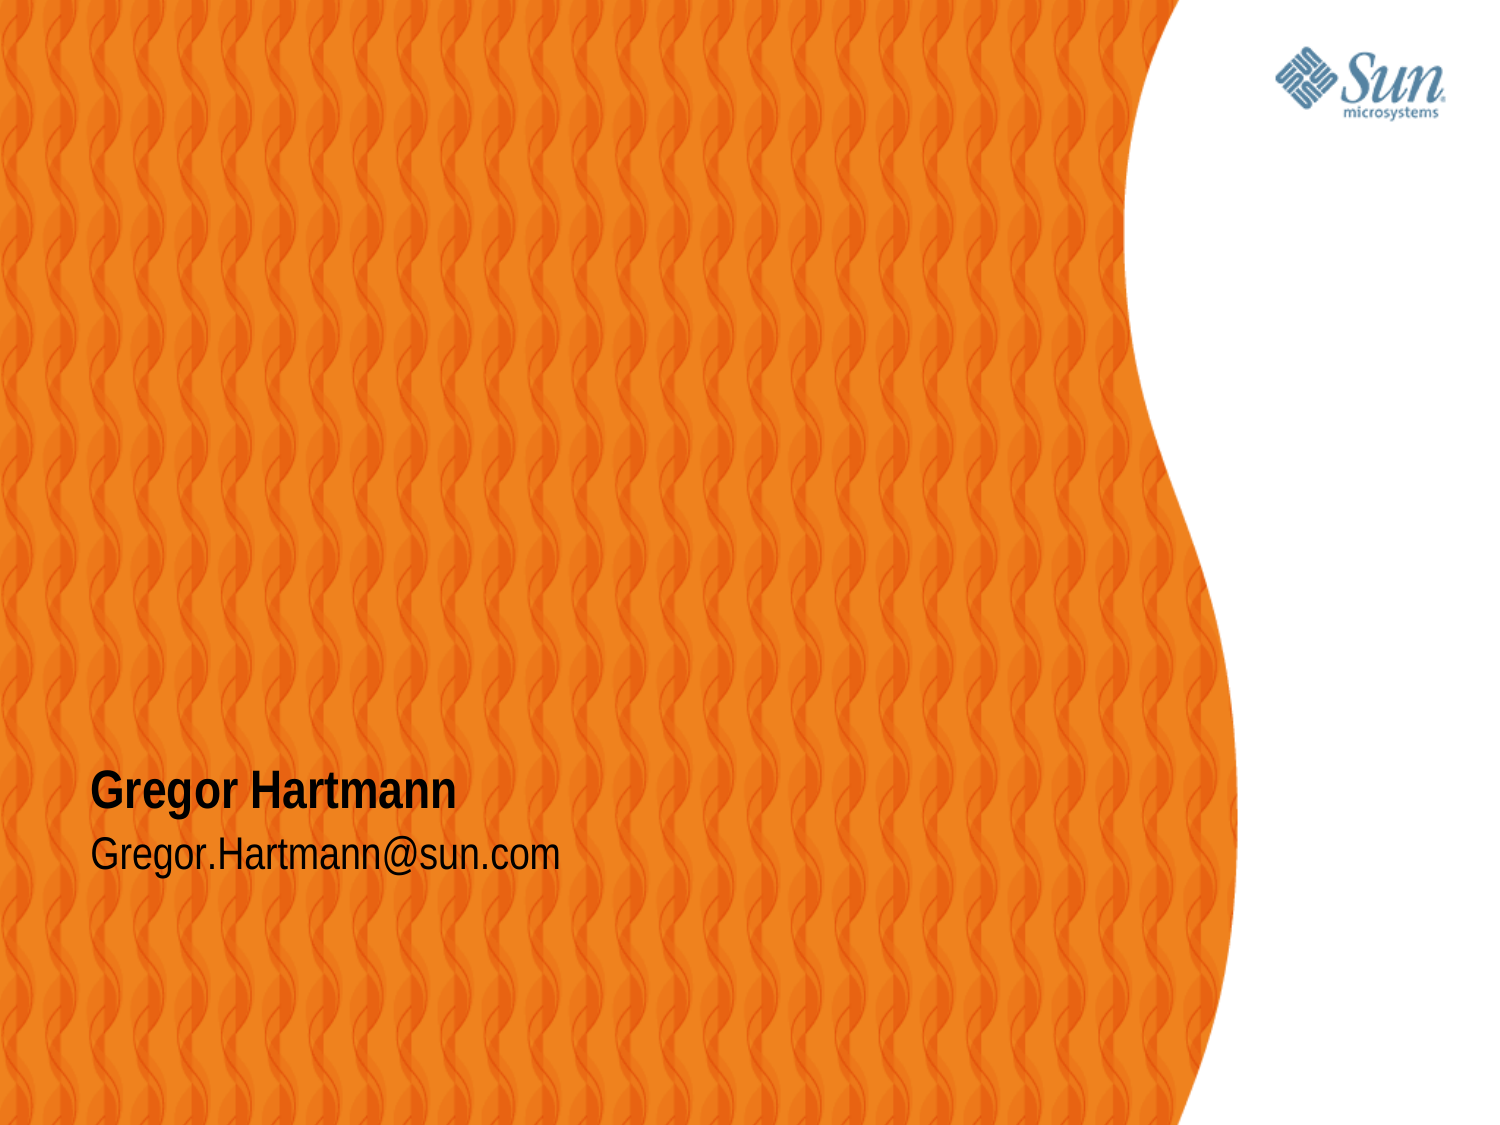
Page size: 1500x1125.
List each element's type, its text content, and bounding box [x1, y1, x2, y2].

picture [0, 0, 1500, 1125]
list Gregor Hartmann Gregor.Hartmann@sun.com [90, 766, 1080, 987]
